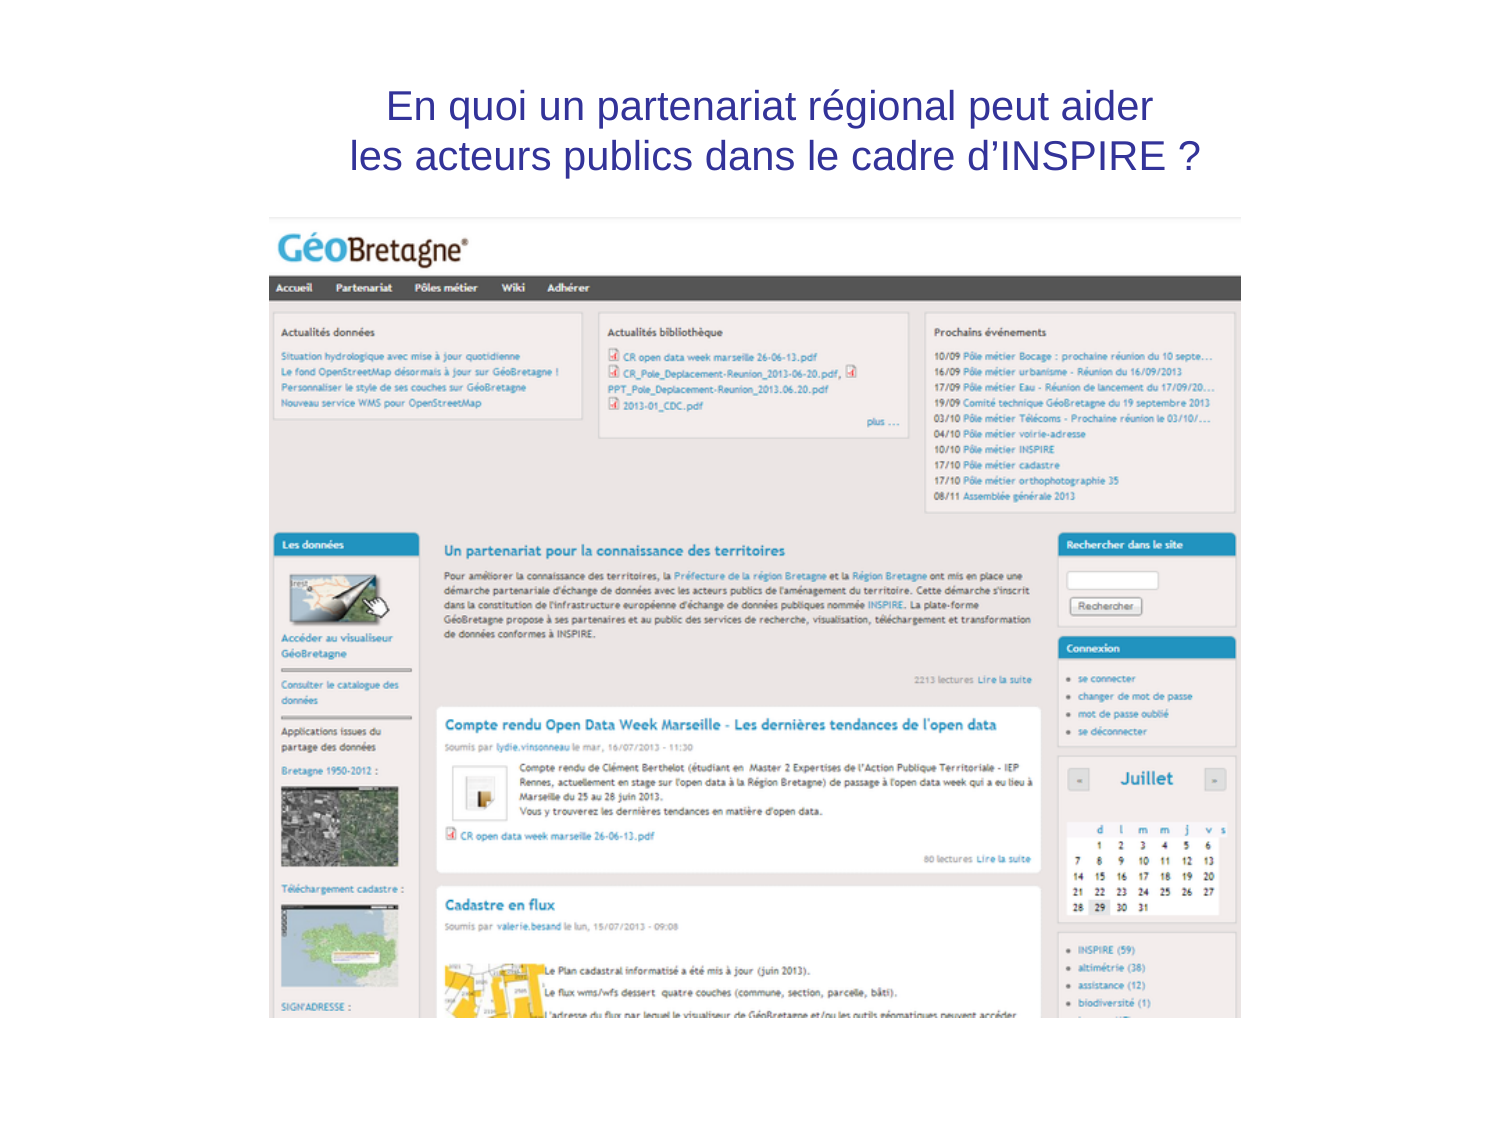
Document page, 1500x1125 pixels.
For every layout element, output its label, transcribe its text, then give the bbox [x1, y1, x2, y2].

picture [0, 0, 1500, 1125]
text_box En quoi un partenariat régional peut aider les acteurs publics dans le cadre d’INSPIRE ? [334, 70, 1217, 187]
